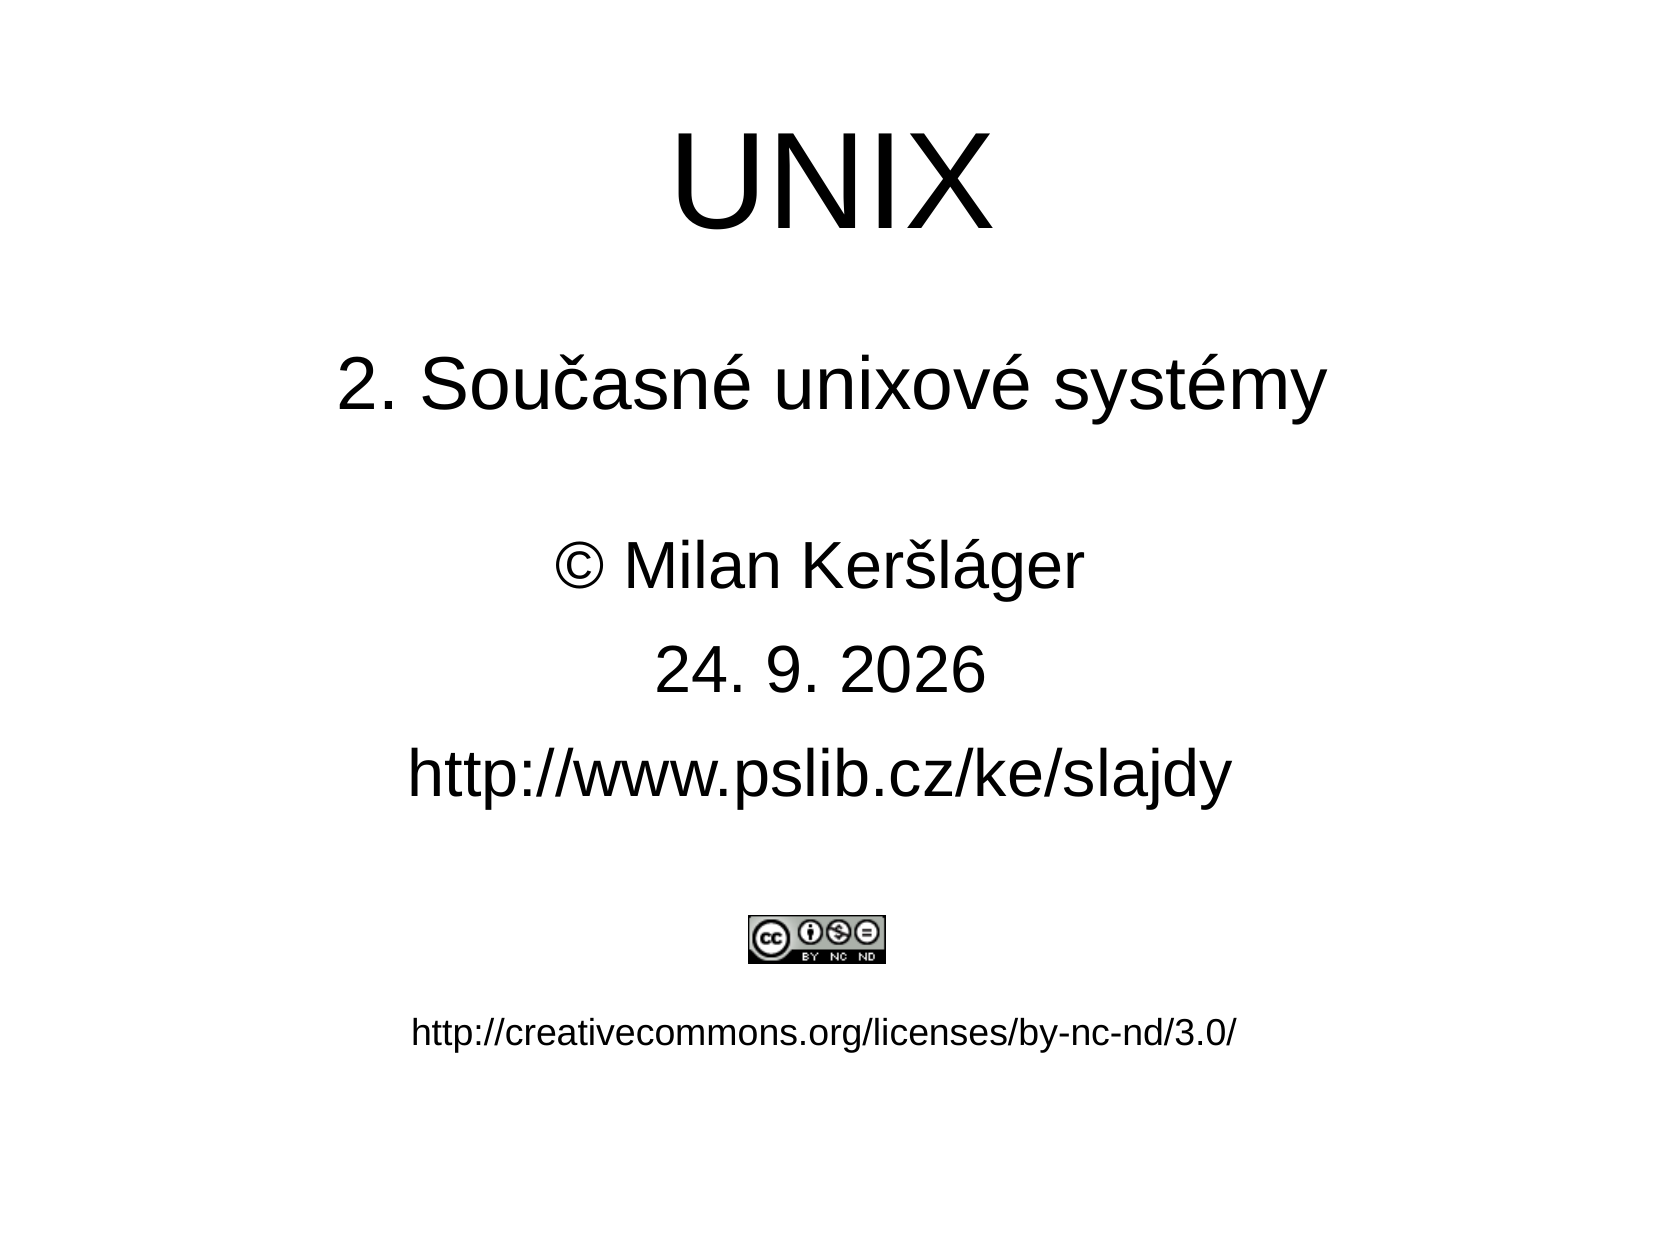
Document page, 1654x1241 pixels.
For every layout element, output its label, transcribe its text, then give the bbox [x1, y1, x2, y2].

text_box http://creativecommons.org/licenses/by-nc-nd/3.0/ [337, 1003, 1312, 1061]
title UNIX 2. Současné unixové systémy [88, 50, 1577, 479]
list © Milan Keršláger 1.6.2010 http://www.pslib.cz/ke/slajdy [76, 527, 1565, 916]
picture [748, 915, 886, 964]
